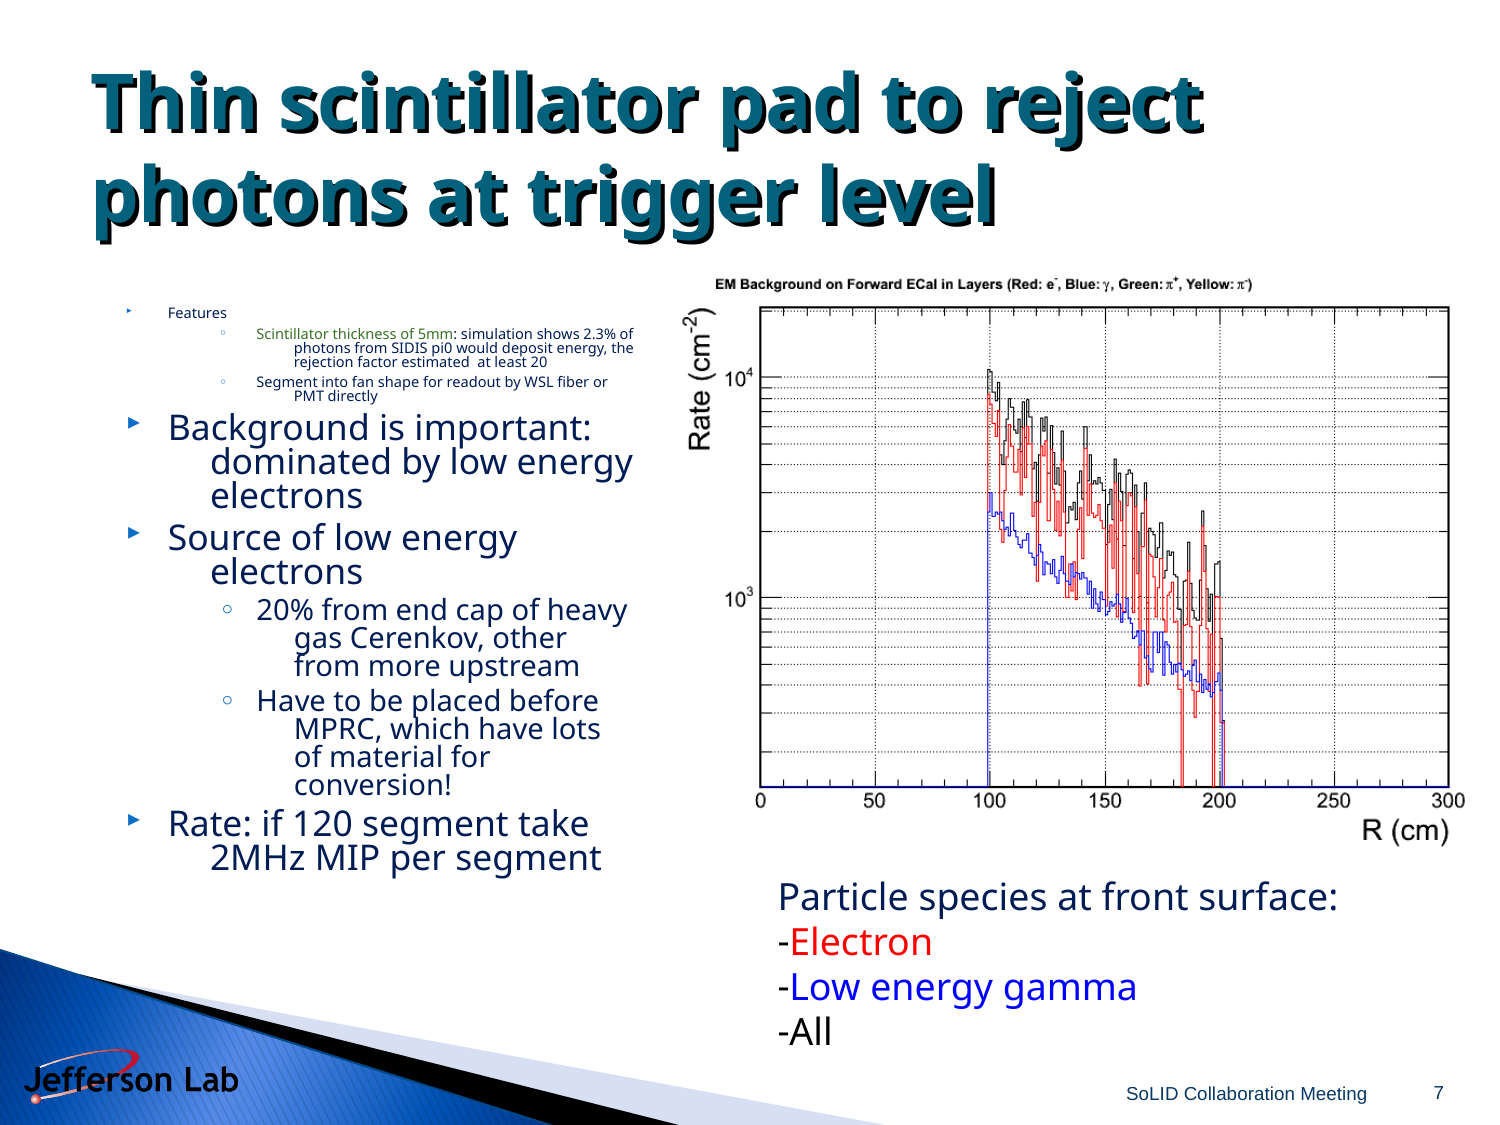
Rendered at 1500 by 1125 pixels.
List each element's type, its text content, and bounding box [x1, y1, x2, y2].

picture [675, 262, 1500, 881]
list Features Scintillator thickness of 5mm: simulation shows 2.3% of photons from SIDIS pi0 would deposit energy, the rejection factor estimated at least 20 Segment into fan shape for readout by WSL fiber or PMT directly Background is important: dominated by low energy electrons Source of low energy electrons 20% from end cap of heavy gas Cerenkov, other from more upstream Have to be placed before MPRC, which have lots of material for conversion! Rate: if 120 segment take 2MHz MIP per segment [75, 299, 651, 1013]
text_box SoLID Collaboration Meeting [1074, 1051, 1418, 1112]
text_box Particle species at front surface: Electron Low energy gamma All [762, 866, 1364, 1061]
title Thin scintillator pad to reject photons at trigger level [75, 45, 1426, 233]
text_box 7 [1418, 1051, 1479, 1112]
